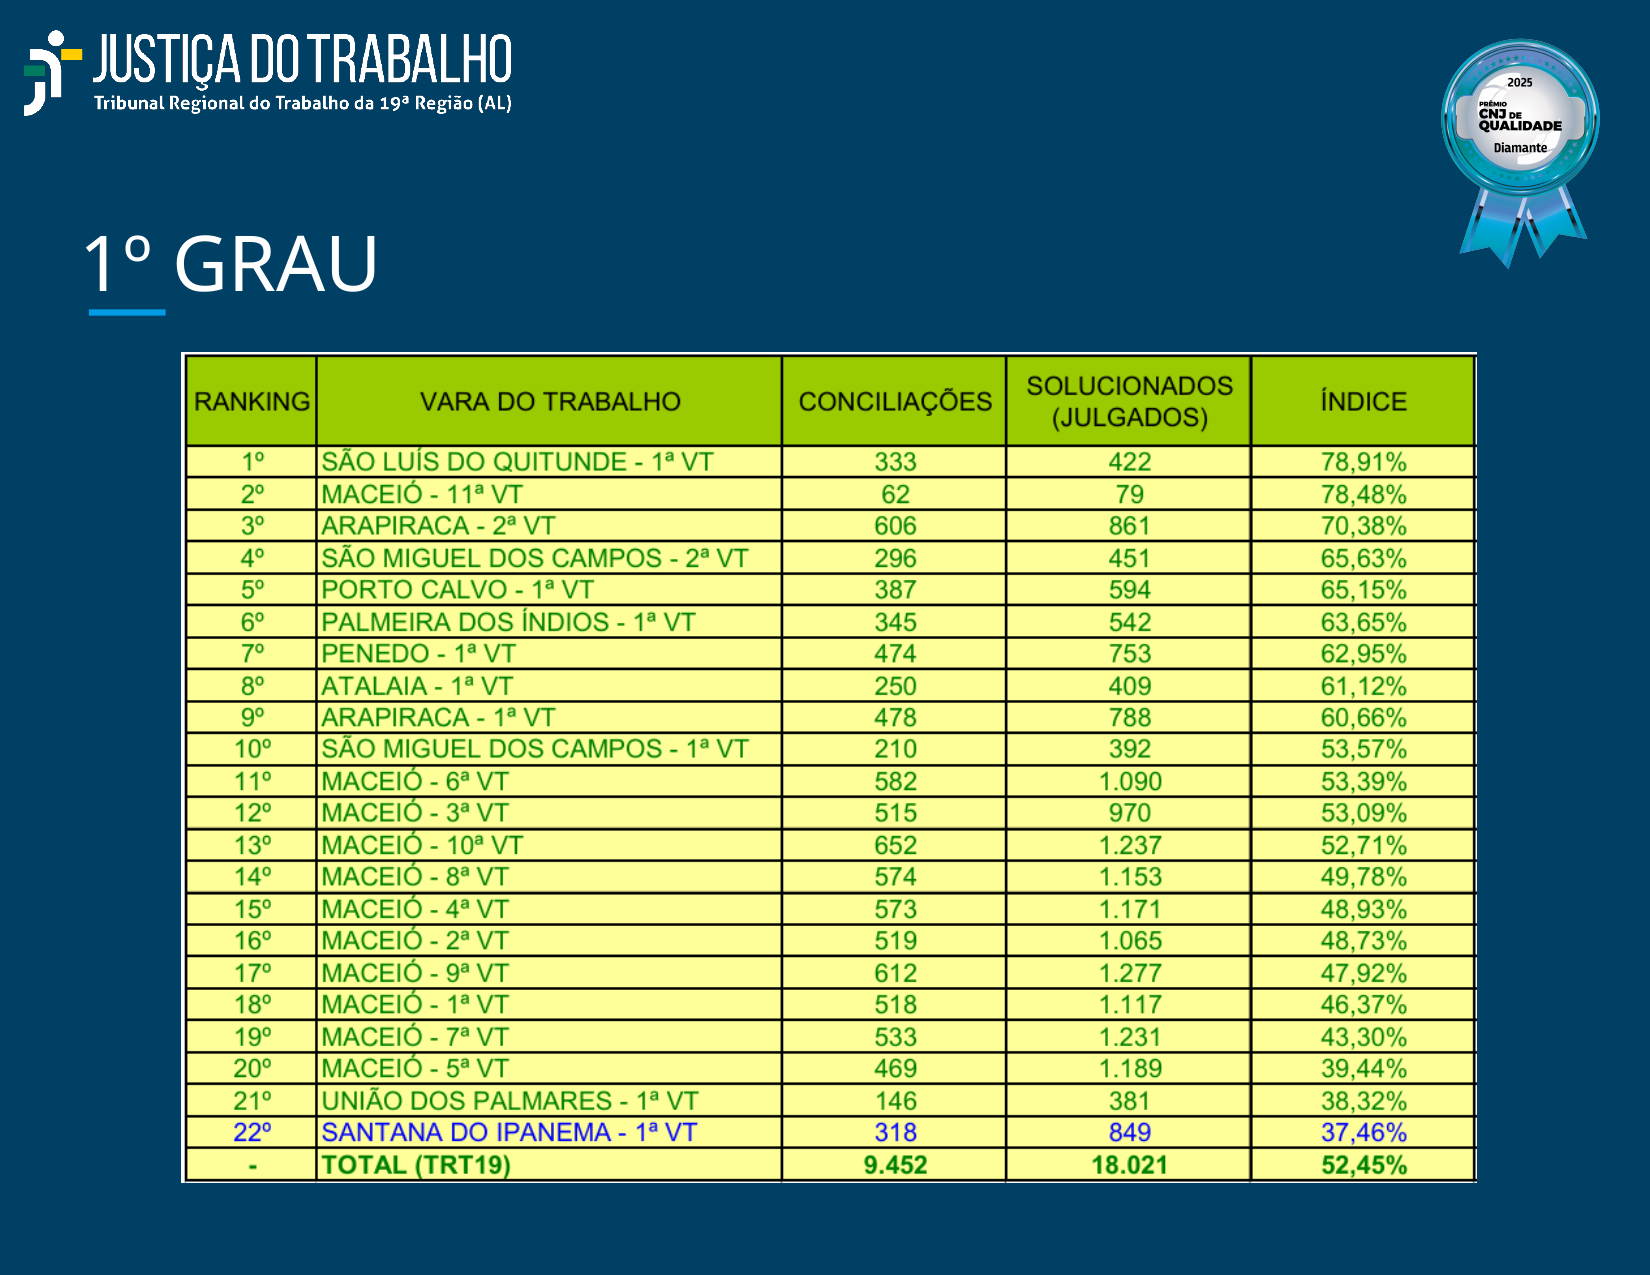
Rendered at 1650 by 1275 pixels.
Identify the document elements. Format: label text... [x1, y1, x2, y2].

picture [1440, 37, 1601, 271]
picture [181, 352, 1477, 1183]
picture [24, 30, 511, 116]
title 1º GRAU [60, 162, 787, 326]
